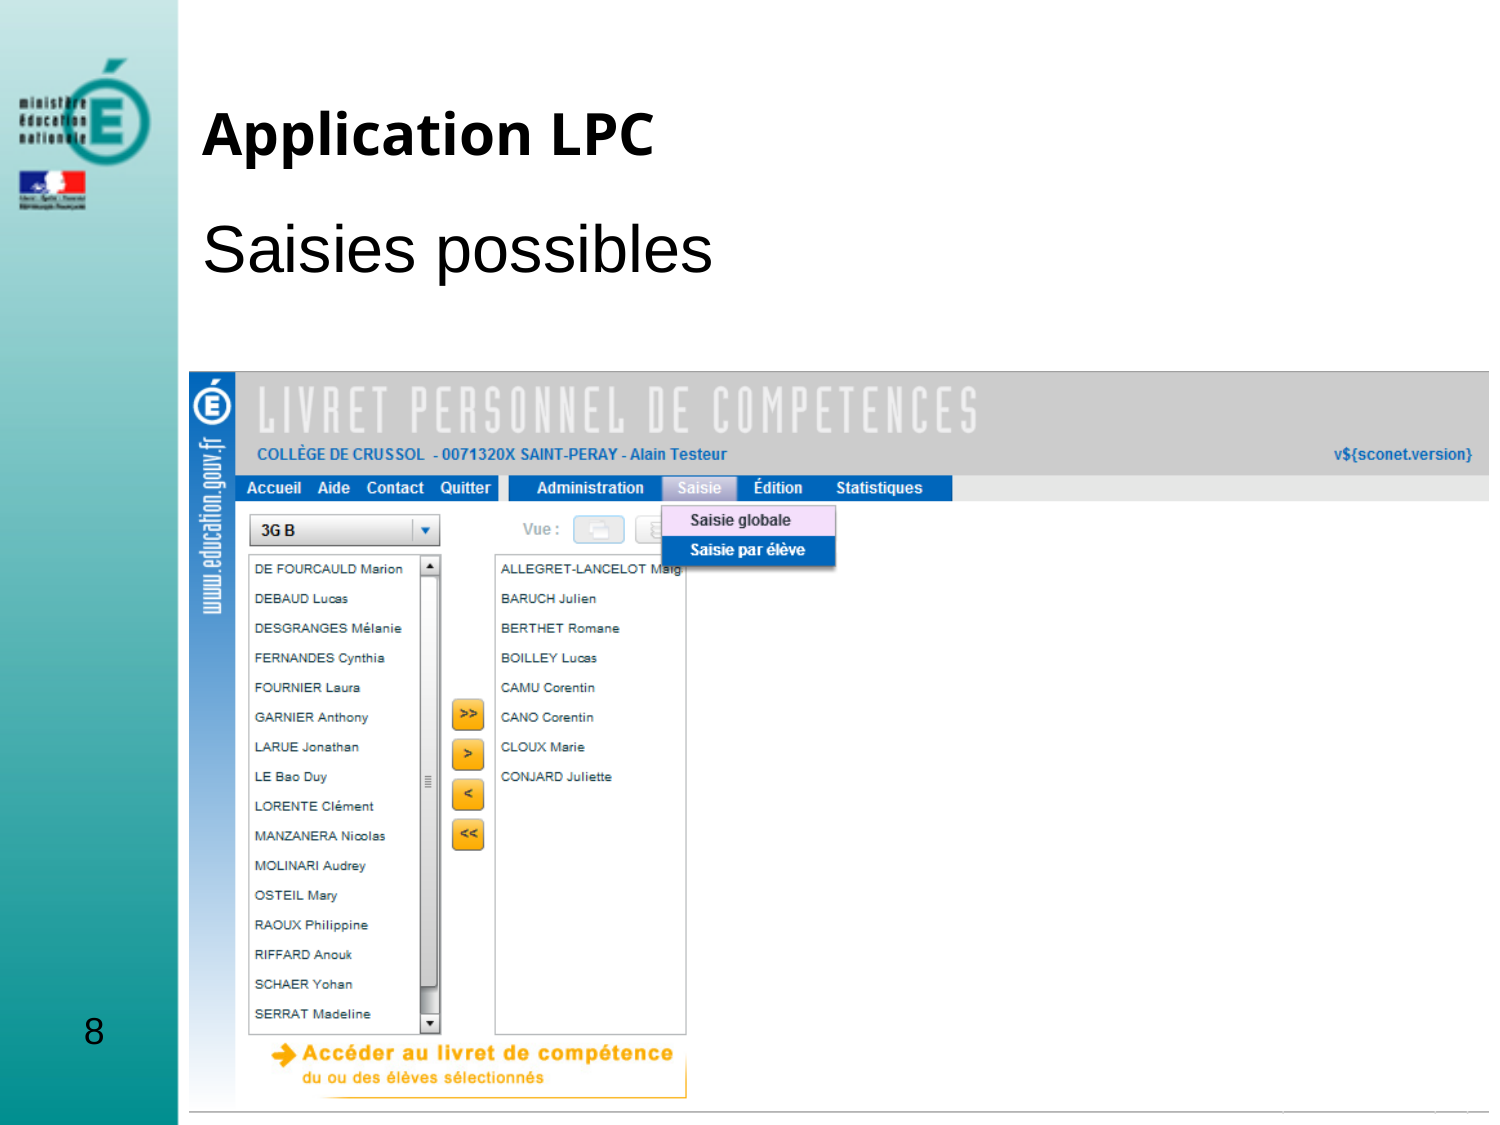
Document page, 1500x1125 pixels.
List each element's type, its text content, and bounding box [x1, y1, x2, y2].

text_box <numéro> [41, 999, 148, 1060]
picture [189, 371, 1489, 1114]
text_box Application LPC [187, 89, 1430, 176]
text_box Saisies possibles [187, 198, 1454, 305]
picture [0, 0, 179, 1125]
